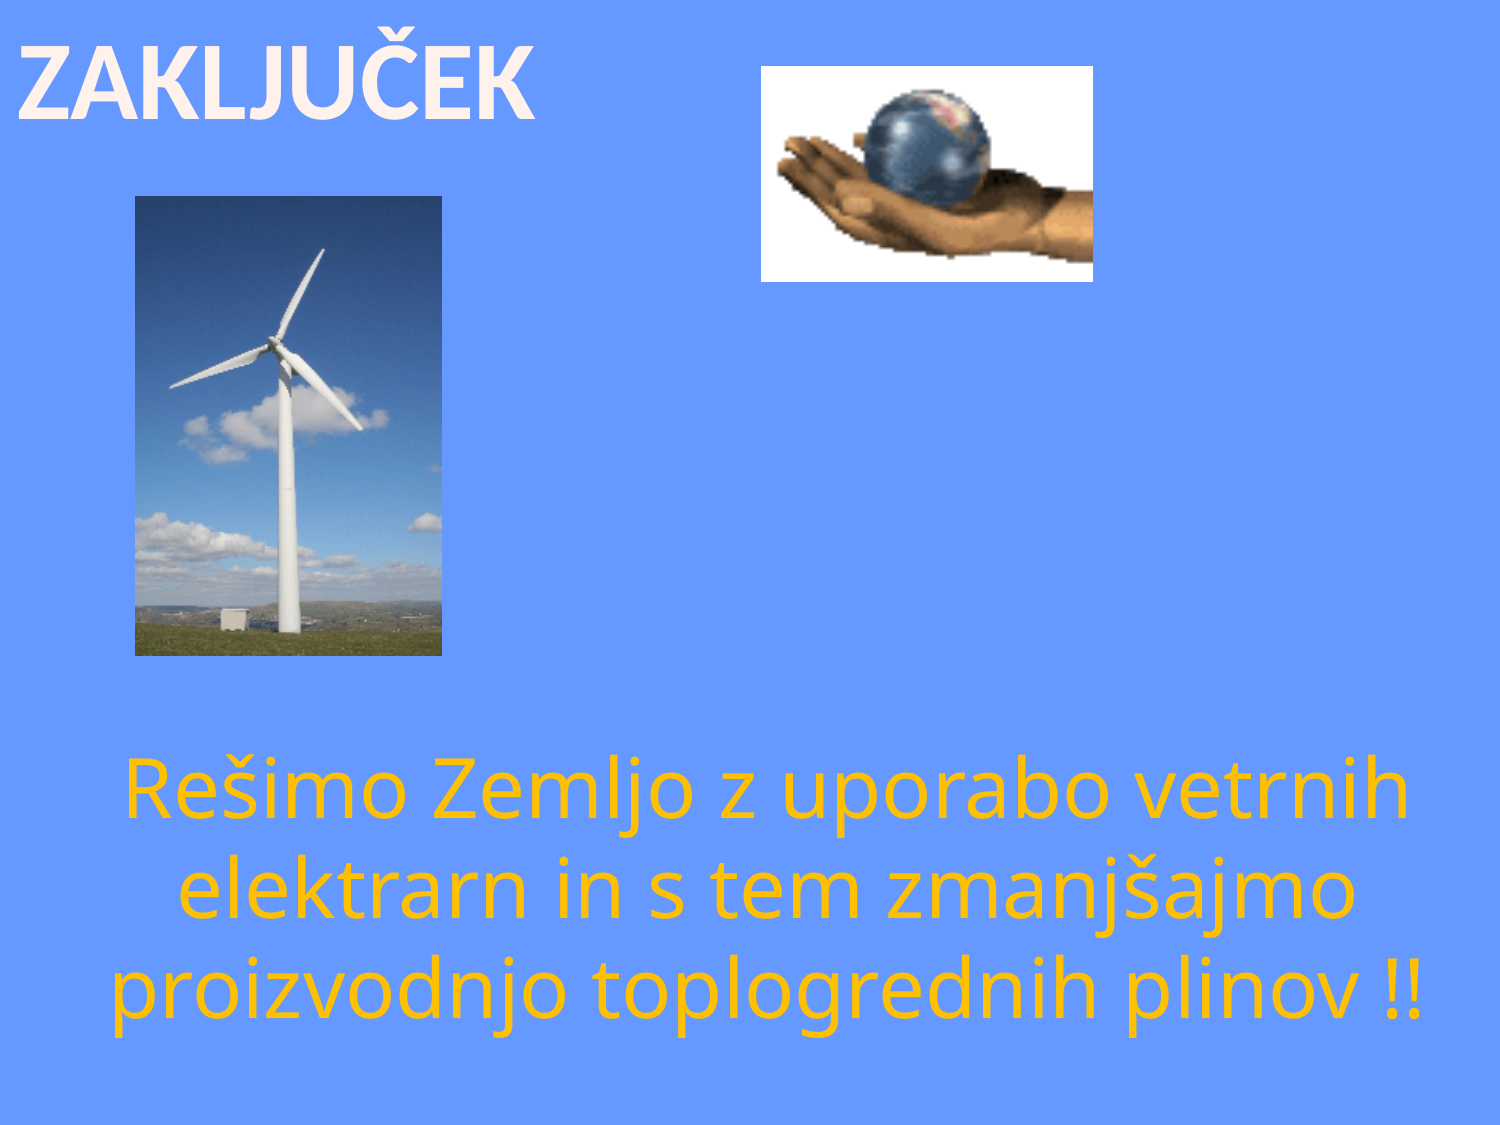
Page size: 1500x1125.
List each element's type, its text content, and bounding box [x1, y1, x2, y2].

picture [135, 196, 442, 656]
picture [761, 66, 1093, 282]
text_box Rešimo Zemljo z uporabo vetrnih elektrarn in s tem zmanjšajmo proizvodnjo toplogrednih plinov !! [53, 727, 1483, 1043]
text_box ZAKLJUČEK [2, 0, 552, 150]
